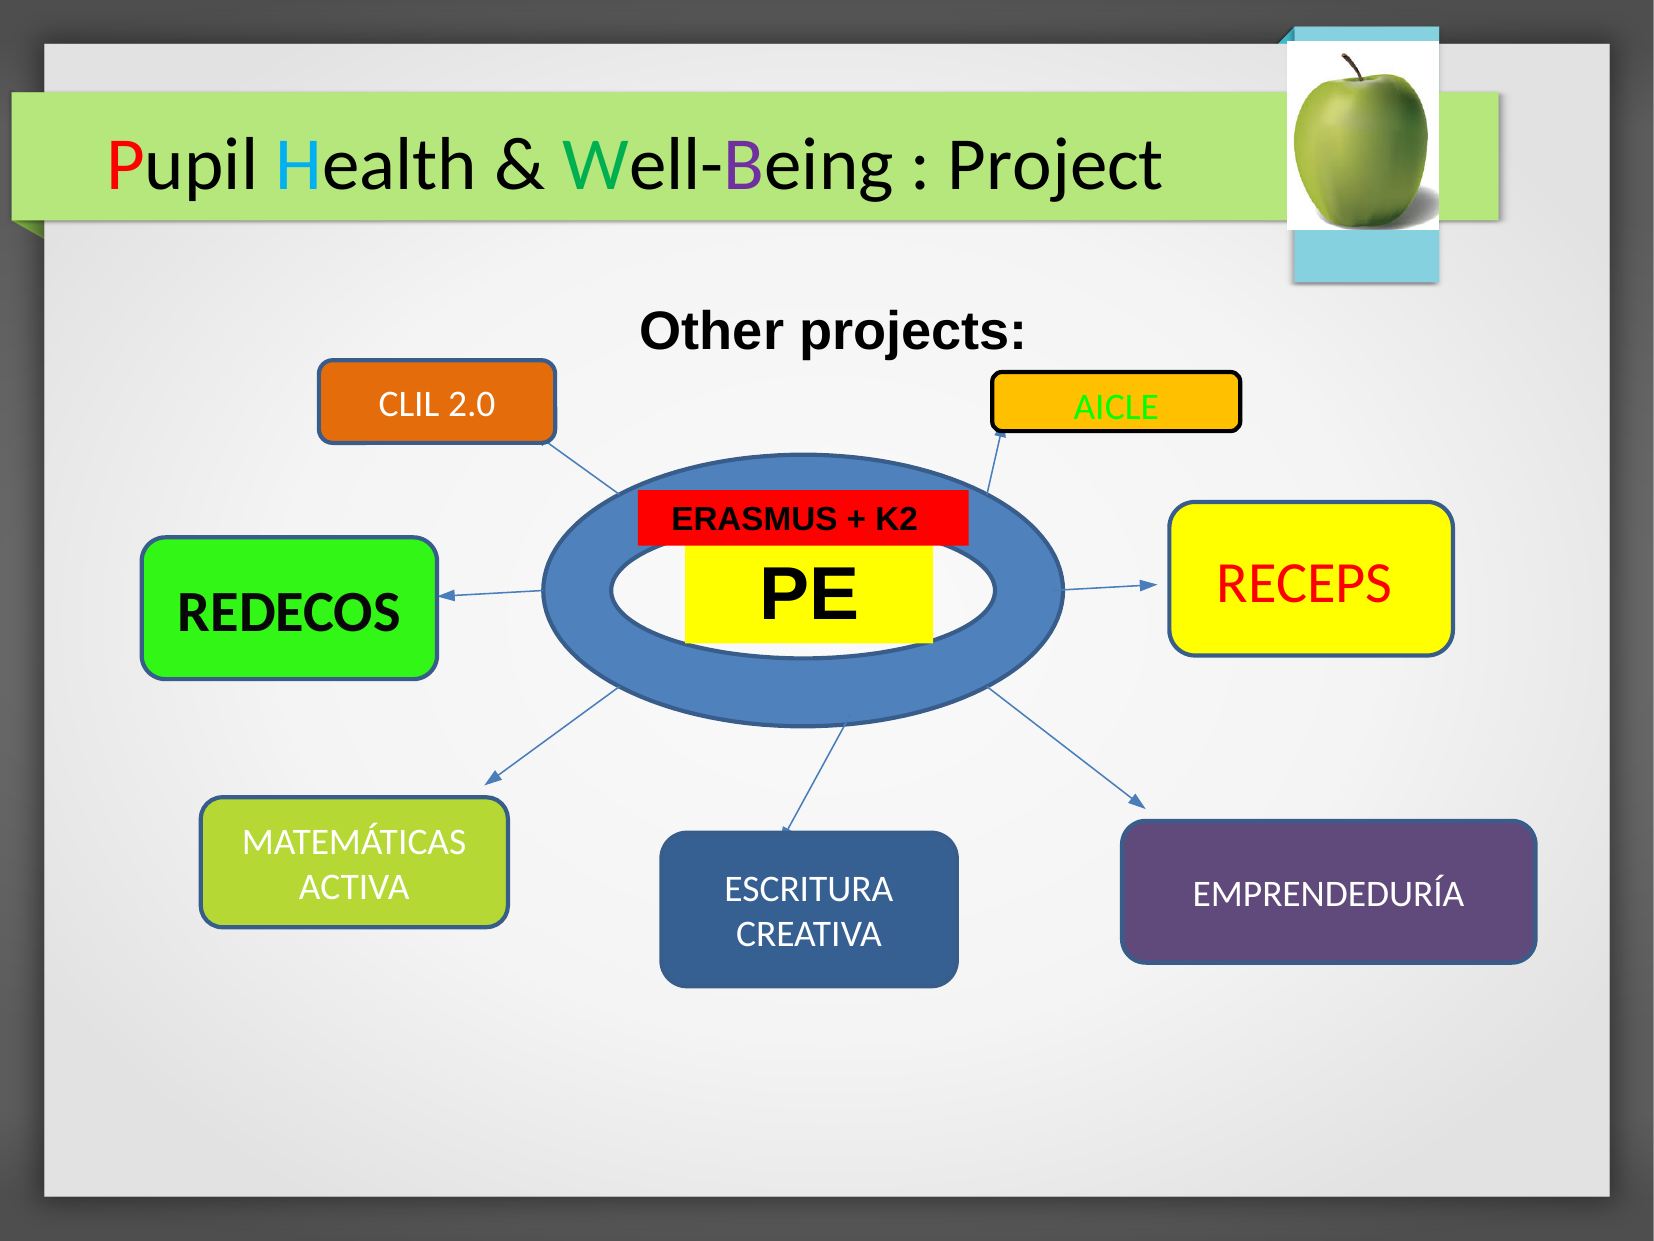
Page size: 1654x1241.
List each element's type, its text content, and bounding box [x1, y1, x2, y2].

list Other projects: [82, 295, 1571, 372]
text_box CLIL 2.0 [318, 360, 556, 443]
text_box [543, 454, 1064, 727]
text_box EMPRENDEDURÍA [1122, 820, 1536, 963]
text_box PE [685, 546, 934, 644]
text_box ERASMUS + K2 [637, 490, 969, 546]
text_box MATEMÁTICAS ACTIVA [200, 797, 508, 928]
text_box AICLE [992, 371, 1241, 432]
title Pupil Health & Well-Being : Project [106, 100, 1287, 219]
picture [0, 0, 1654, 1241]
text_box RECEPS [1169, 501, 1453, 656]
text_box REDECOS [141, 537, 438, 680]
text_box ESCRITURA CREATIVA [661, 832, 957, 987]
